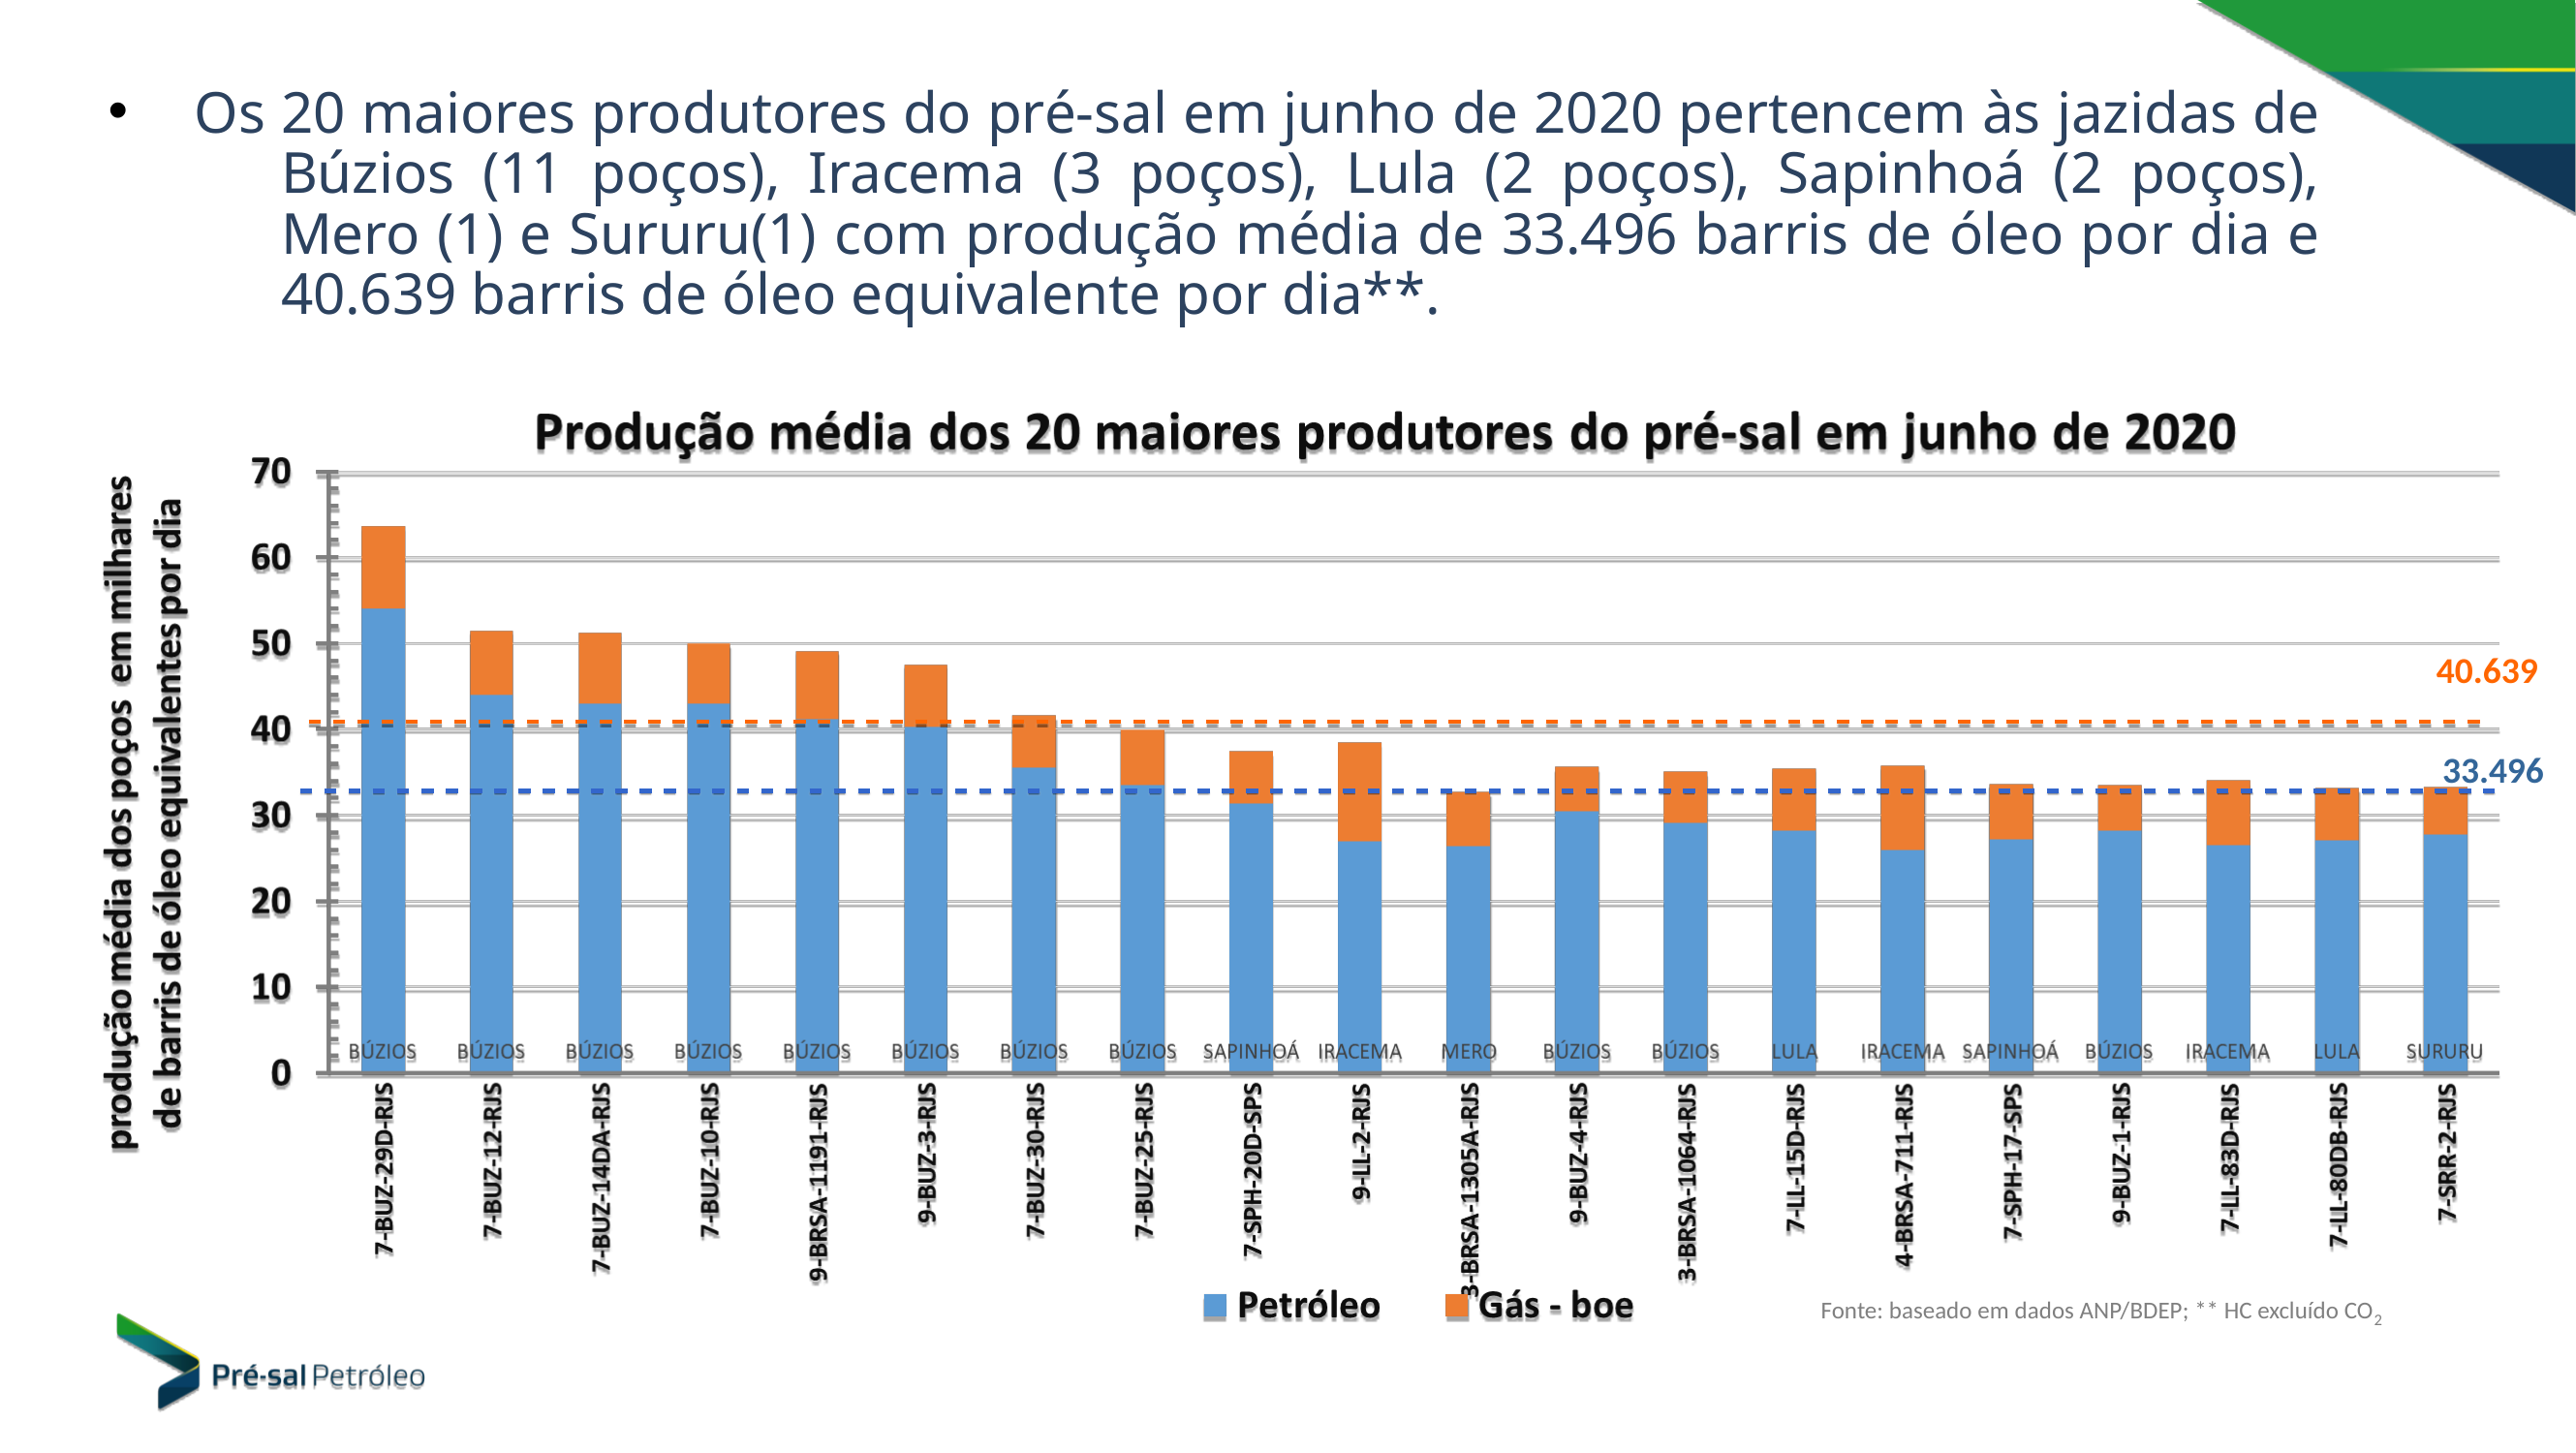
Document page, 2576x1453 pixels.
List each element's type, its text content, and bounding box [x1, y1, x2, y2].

text_box 33.496 [2428, 739, 2570, 799]
picture [25, 329, 2550, 1332]
text_box Os 20 maiores produtores do pré-sal em junho de 2020 pertencem às jazidas de Búzios (11 poços), Iracema (3 poços), Lula (2 poços), Sapinhoá (2 poços), Mero (1) e Sururu(1) com produção média de 33.496 barris de óleo por dia e 40.639 barris de óleo equivalente por dia**. [93, 76, 2335, 307]
text_box 40.639 [2421, 639, 2564, 699]
text_box Fonte: baseado em dados ANP/BDEP; ** HC excluído CO2 [1806, 1287, 2407, 1332]
